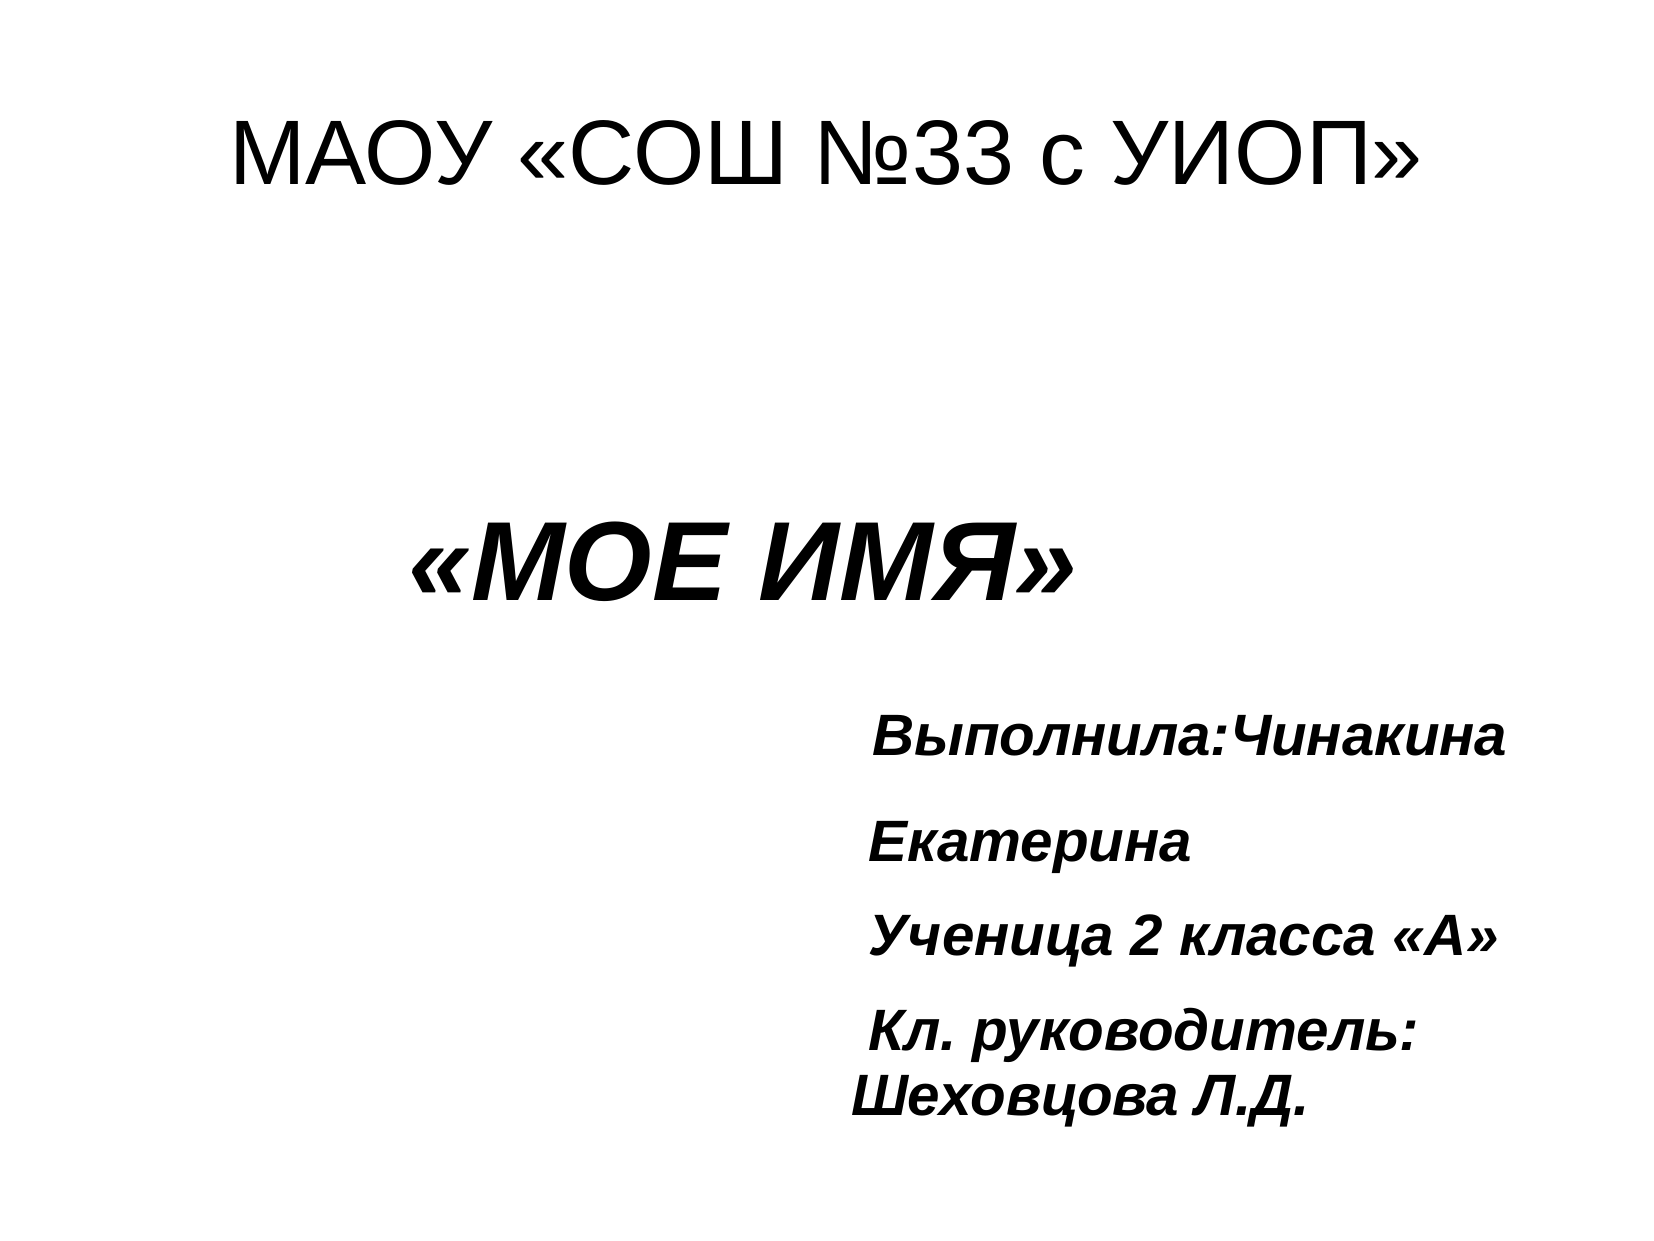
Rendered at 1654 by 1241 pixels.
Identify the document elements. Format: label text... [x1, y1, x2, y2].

list «МОЕ ИМЯ» Выполнила:Чинакина Екатерина Ученица 2 класса «А» Кл. руководитель: Шеховцова Л.Д. [82, 290, 1571, 1133]
title МАОУ «СОШ №33 с УИОП» [82, 49, 1571, 257]
